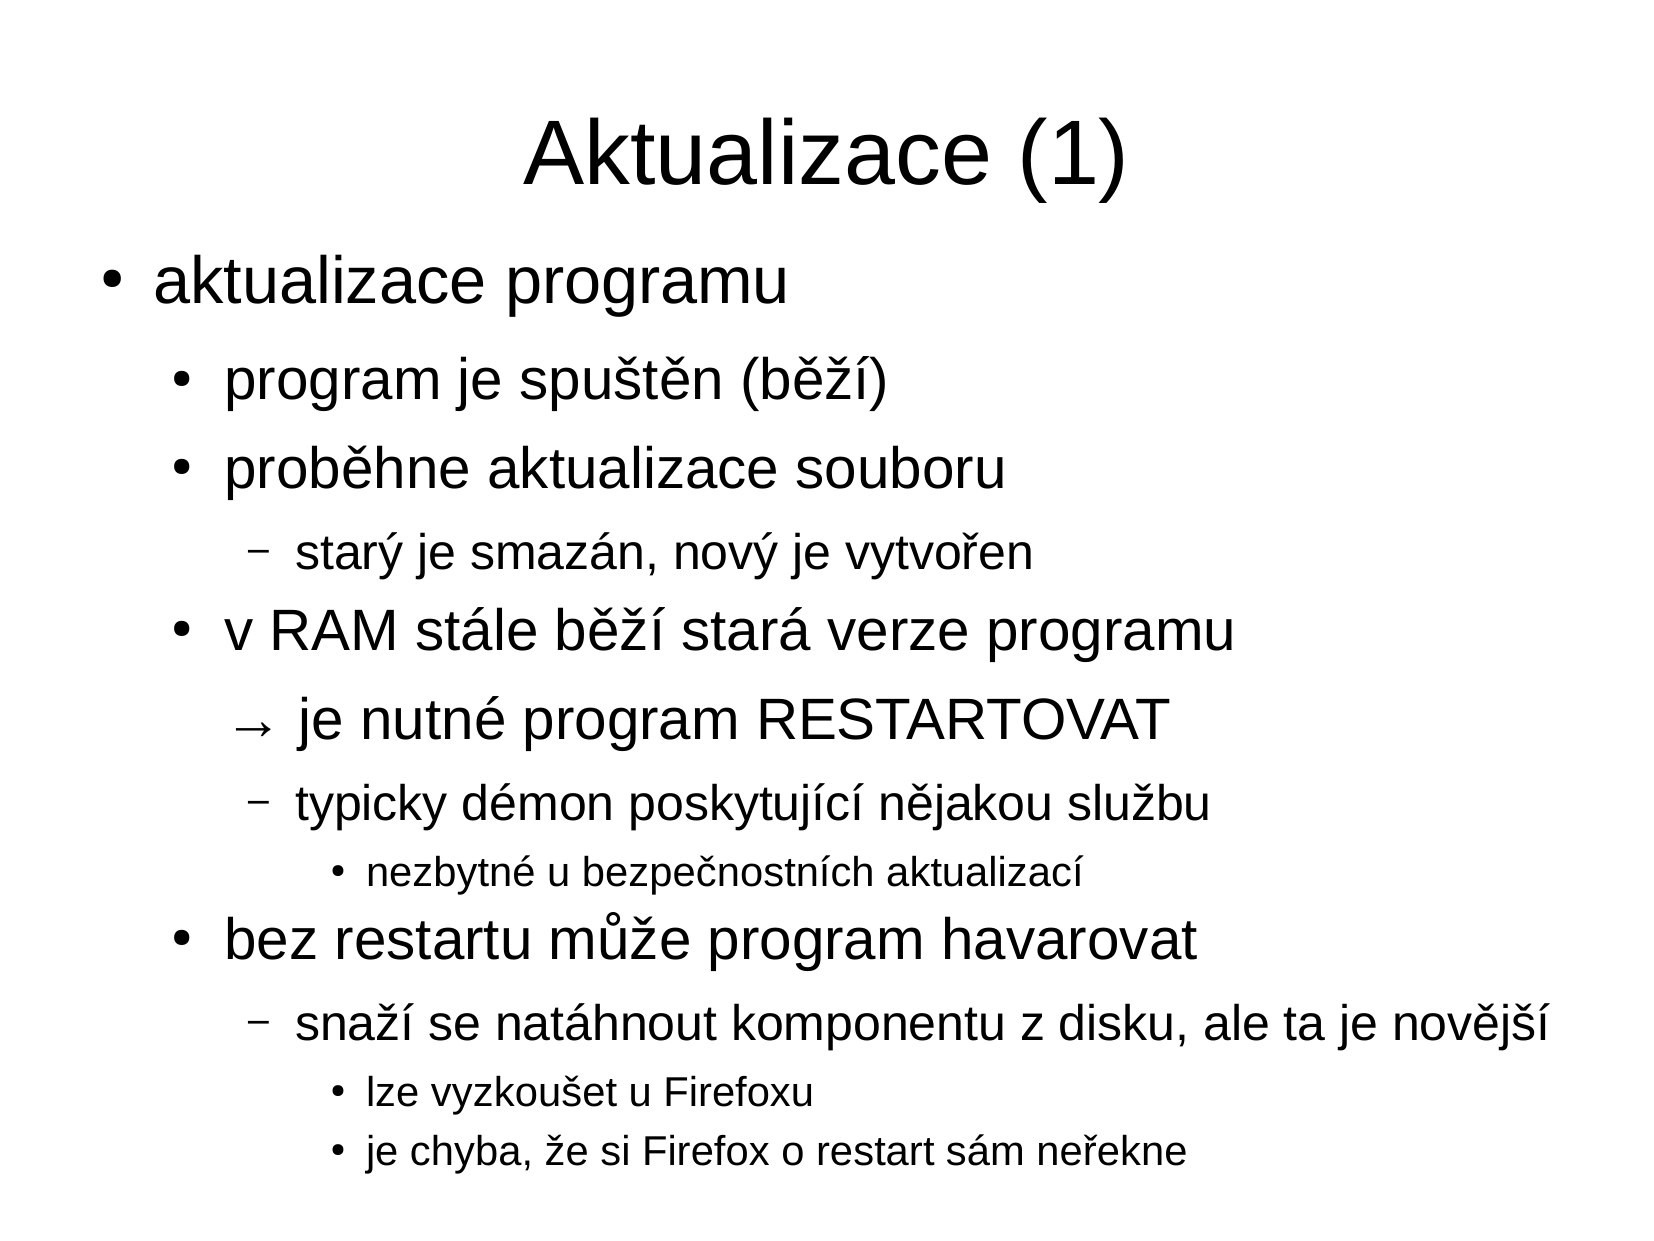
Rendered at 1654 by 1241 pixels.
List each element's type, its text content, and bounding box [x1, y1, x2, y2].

list aktualizace programu program je spuštěn (běží) proběhne aktualizace souboru starý je smazán, nový je vytvořen v RAM stále běží stará verze programu → je nutné program RESTARTOVAT typicky démon poskytující nějakou službu nezbytné u bezpečnostních aktualizací bez restartu může program havarovat snaží se natáhnout komponentu z disku, ale ta je novější lze vyzkoušet u Firefoxu je chyba, že si Firefox o restart sám neřekne [82, 242, 1571, 1174]
title Aktualizace (1) [82, 56, 1571, 242]
